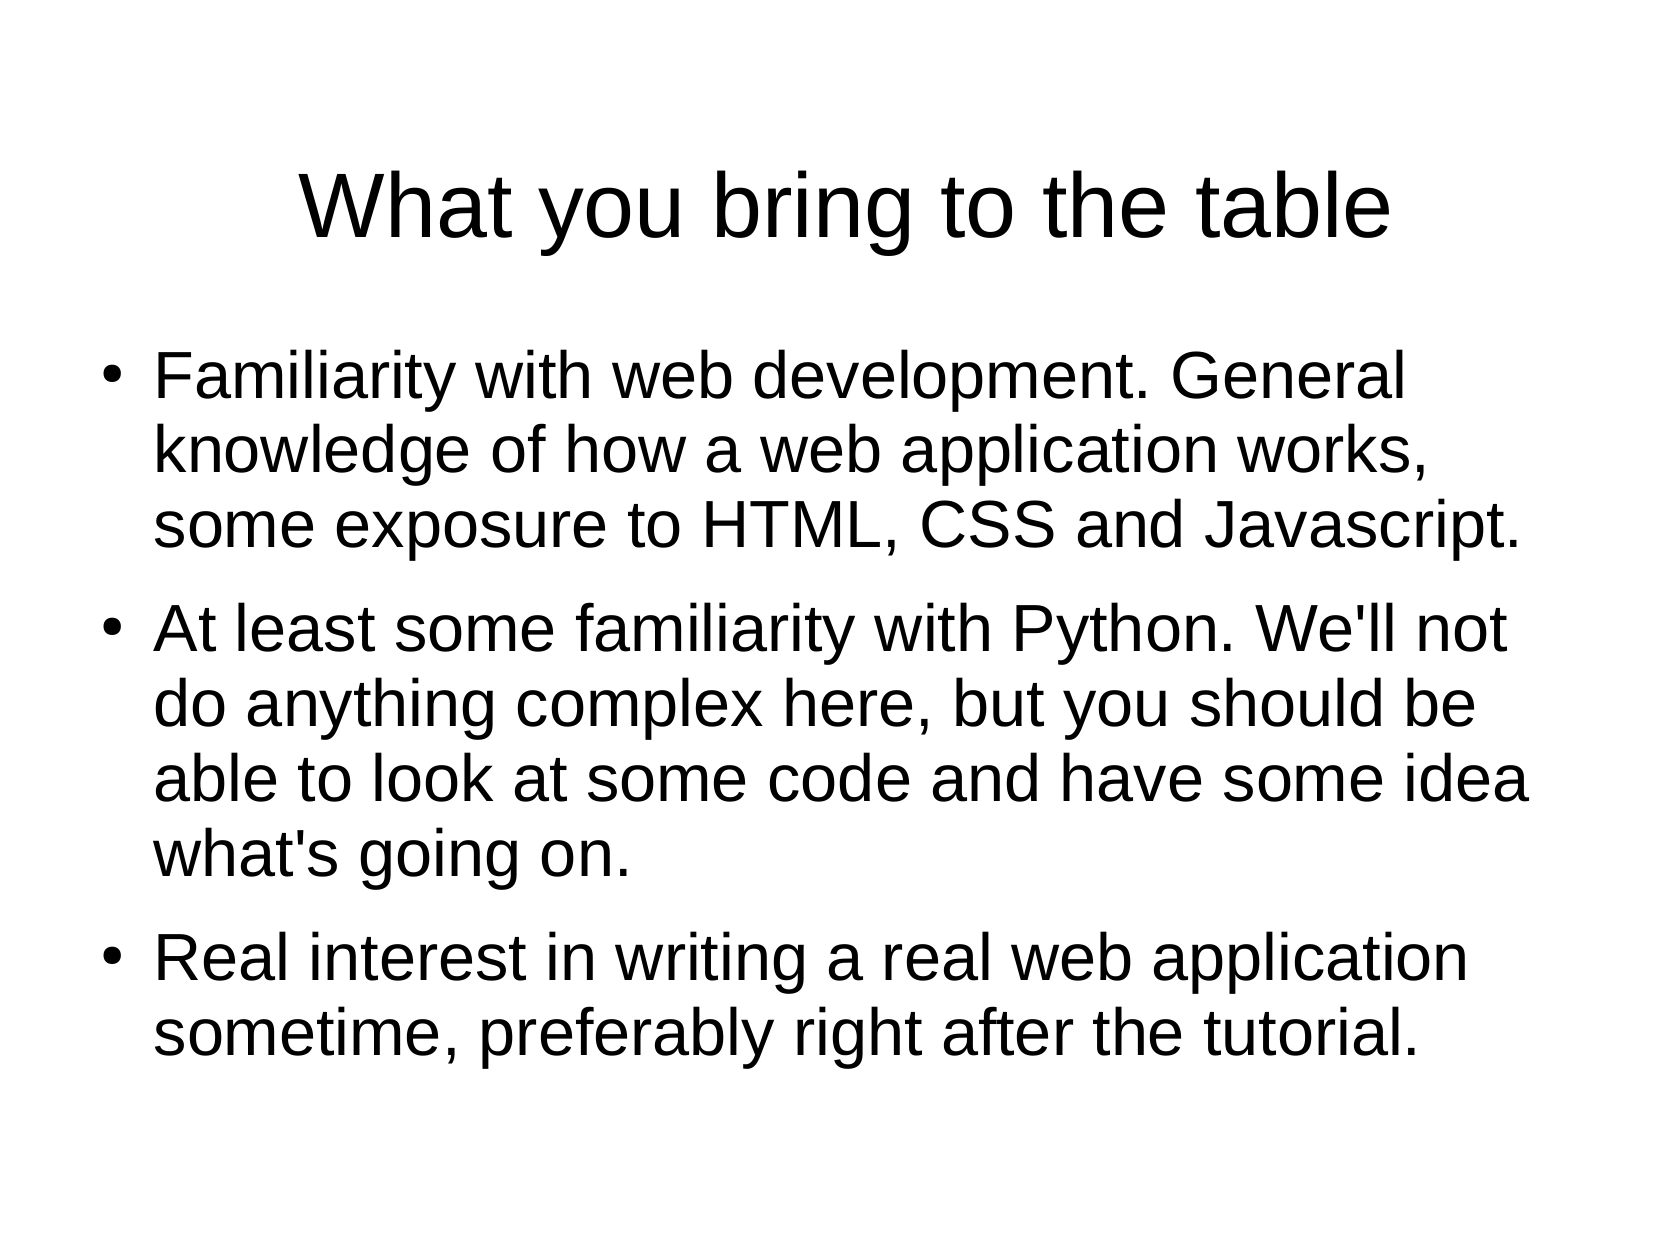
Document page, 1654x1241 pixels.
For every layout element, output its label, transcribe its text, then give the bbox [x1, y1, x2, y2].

list Familiarity with web development. General knowledge of how a web application works, some exposure to HTML, CSS and Javascript. At least some familiarity with Python. We'll not do anything complex here, but you should be able to look at some code and have some idea what's going on. Real interest in writing a real web application sometime, preferably right after the tutorial. [82, 337, 1571, 1157]
title What you bring to the table [82, 112, 1612, 301]
